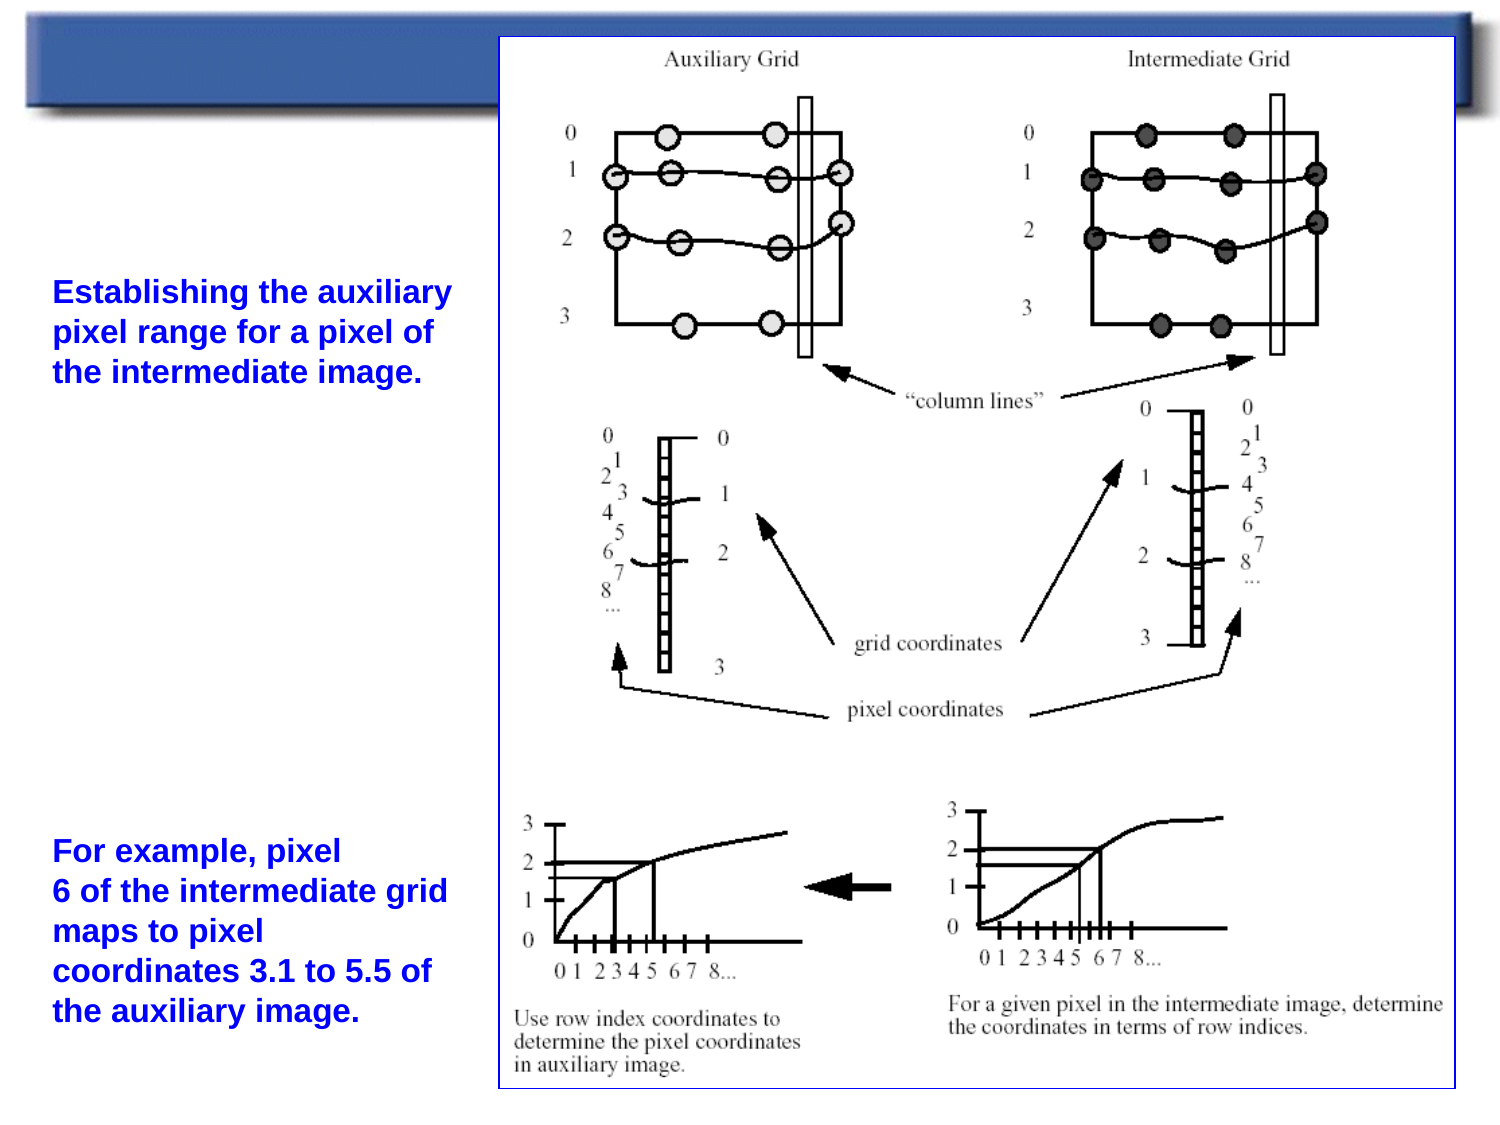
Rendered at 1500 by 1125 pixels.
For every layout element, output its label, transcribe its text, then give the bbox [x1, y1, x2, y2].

text_box Establishing the auxiliary pixel range for a pixel of the intermediate image. For example, pixel 6 of the intermediate grid maps to pixel coordinates 3.1 to 5.5 of the auxiliary image. [37, 262, 475, 1037]
picture [24, 9, 1500, 125]
picture [500, 37, 1455, 1088]
